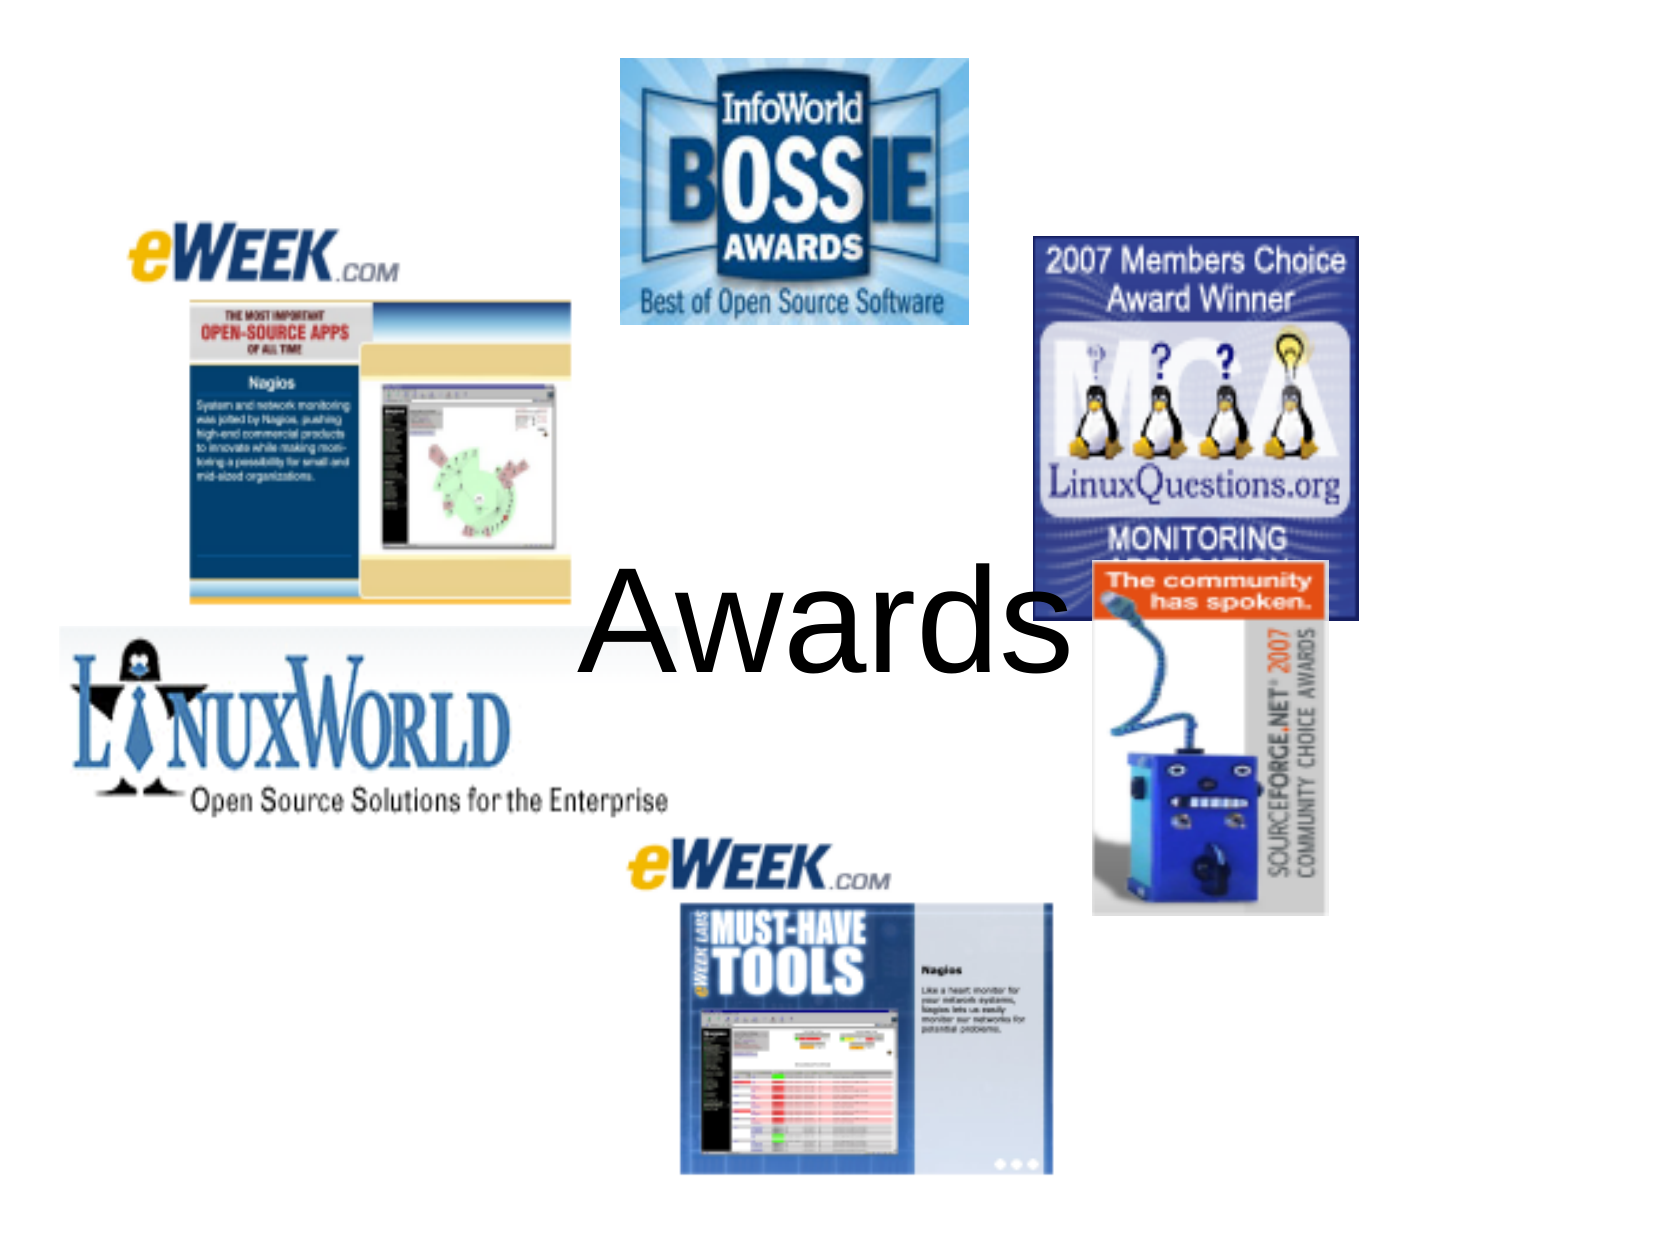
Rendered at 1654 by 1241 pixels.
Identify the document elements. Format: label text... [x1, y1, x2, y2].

picture [118, 206, 591, 621]
text_box Awards [562, 528, 1091, 712]
picture [620, 58, 969, 325]
picture [59, 626, 1063, 1182]
picture [1033, 236, 1359, 916]
